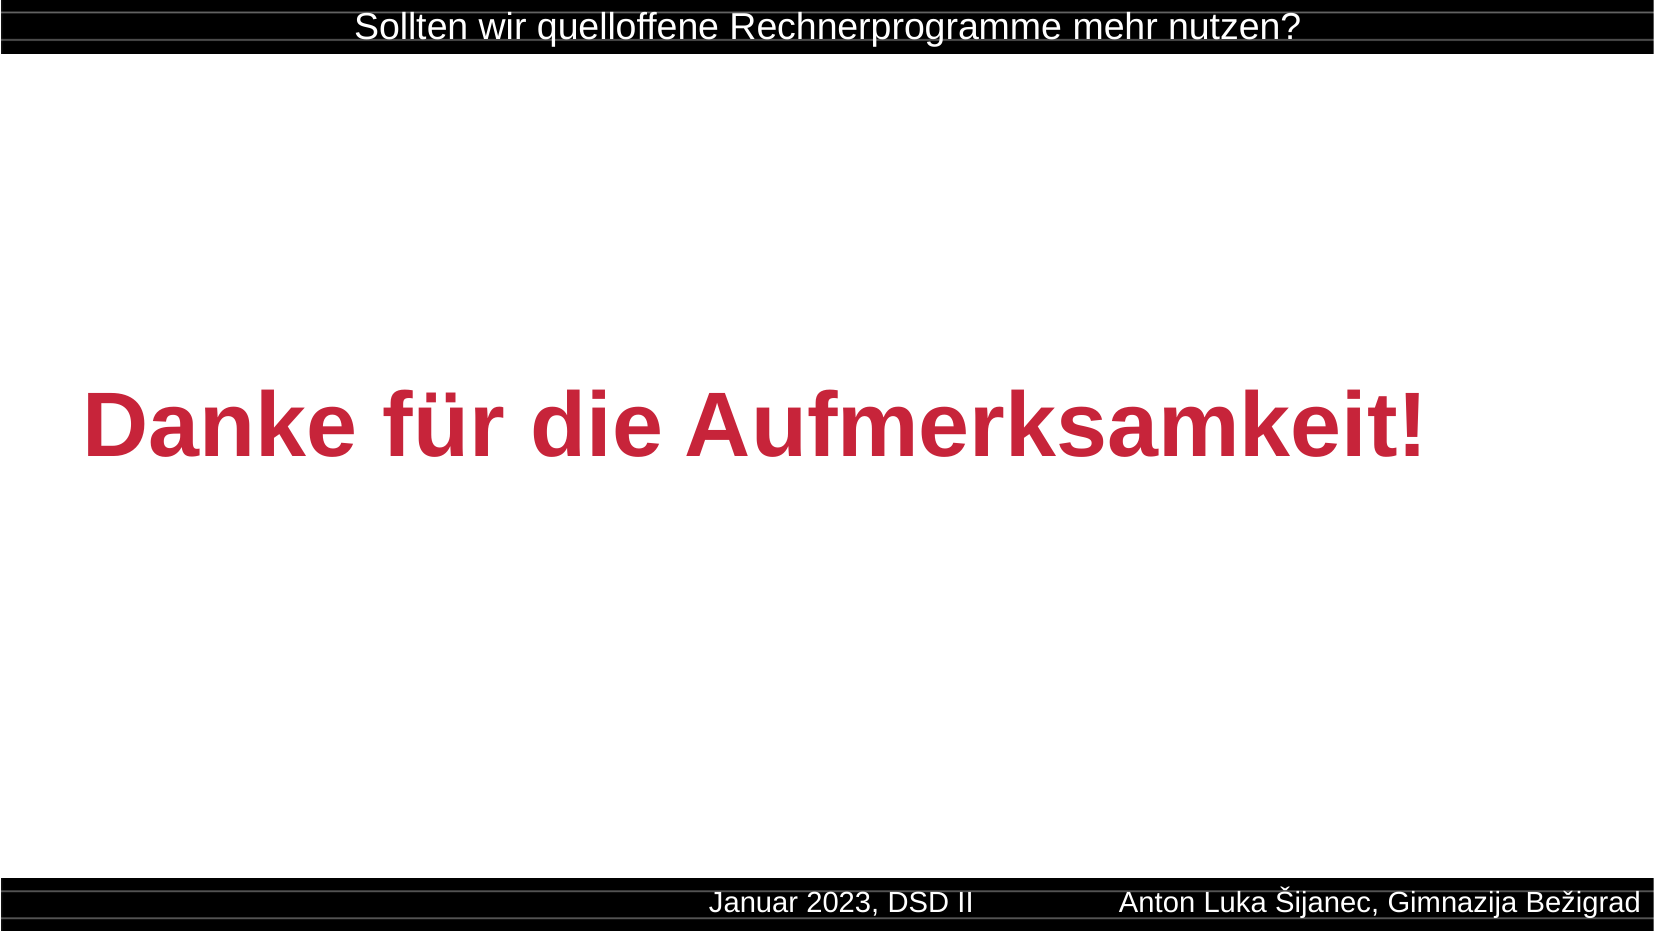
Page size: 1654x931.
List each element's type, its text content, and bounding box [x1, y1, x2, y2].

picture [1, 878, 1654, 931]
title Danke für die Aufmerksamkeit! [82, 346, 1571, 502]
picture [1, 0, 1654, 54]
